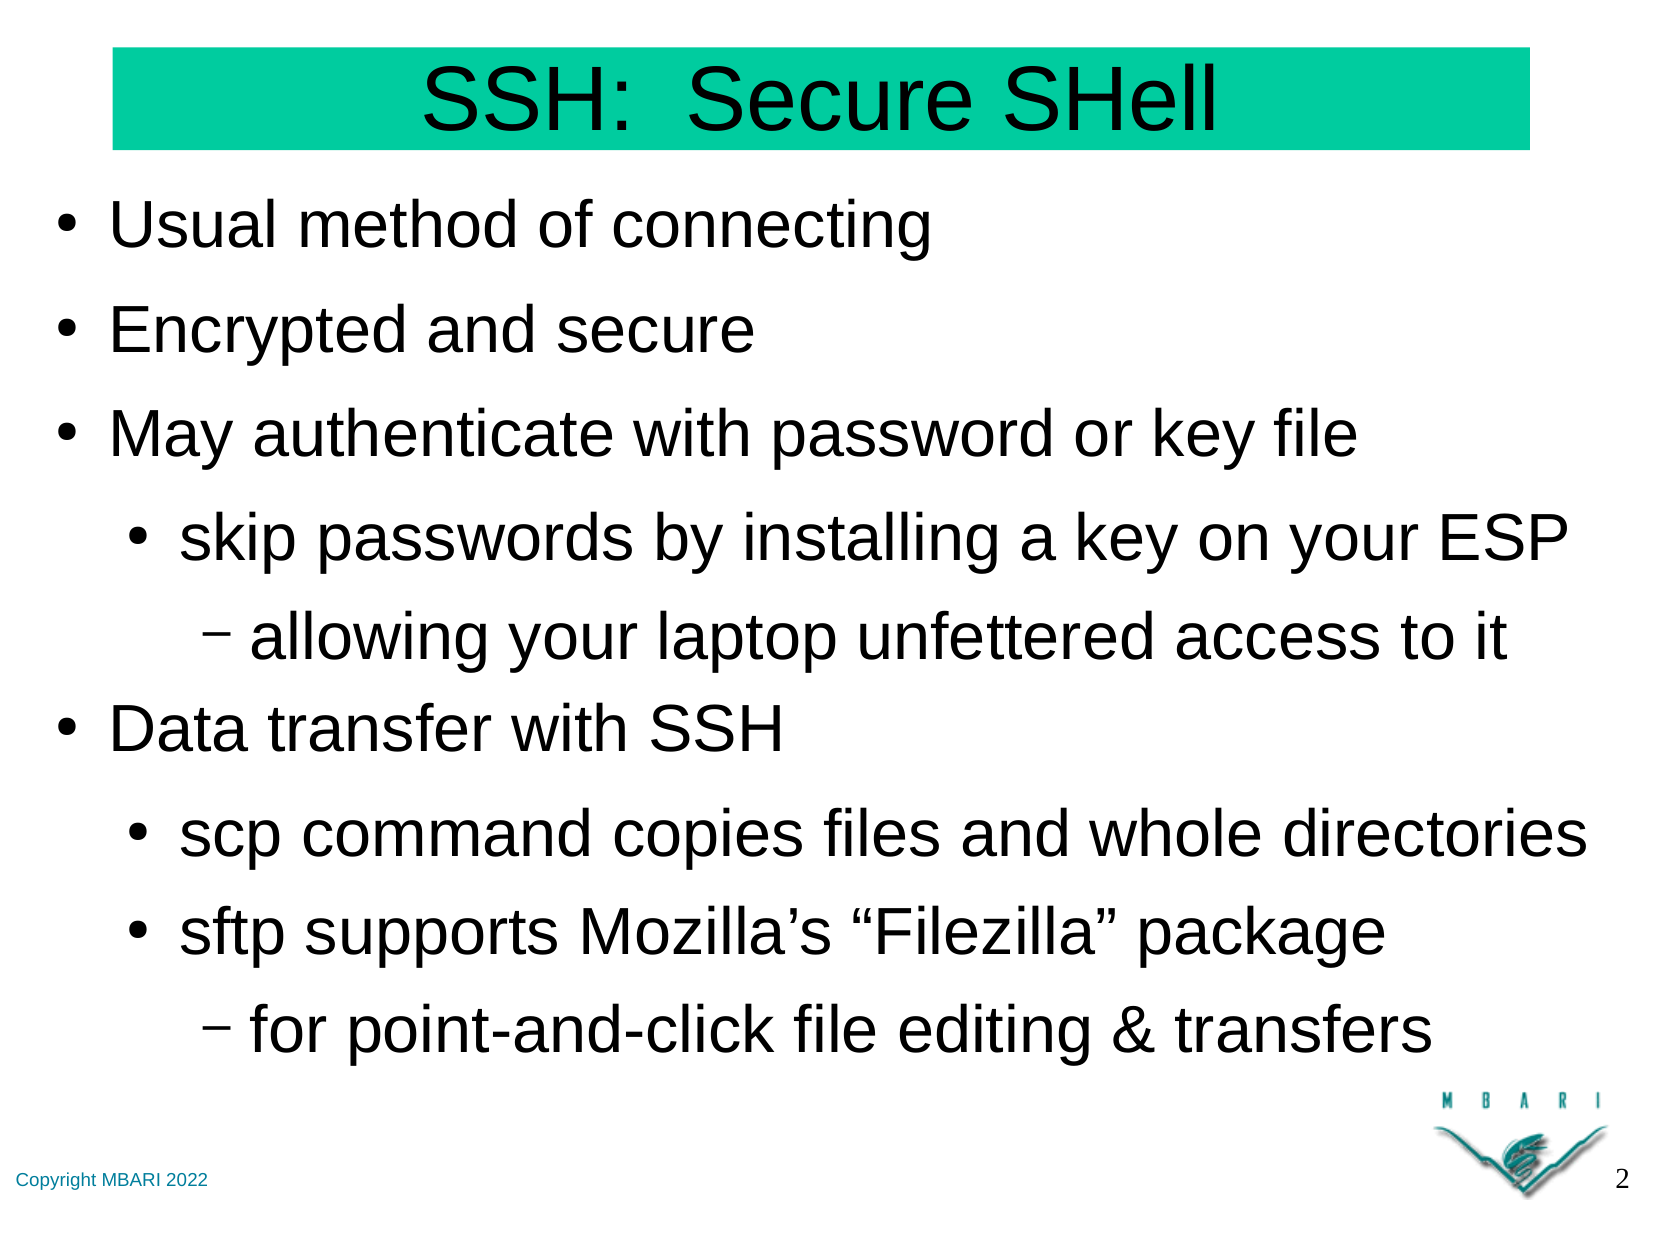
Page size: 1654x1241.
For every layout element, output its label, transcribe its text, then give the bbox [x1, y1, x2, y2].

list Usual method of connecting Encrypted and secure May authenticate with password or key file skip passwords by installing a key on your ESP allowing your laptop unfettered access to it Data transfer with SSH scp command copies files and whole directories sftp supports Mozilla’s “Filezilla” package for point-and-click file editing & transfers [37, 187, 1613, 1126]
picture [1426, 1126, 1613, 1200]
title SSH: Secure SHell [112, 47, 1530, 151]
